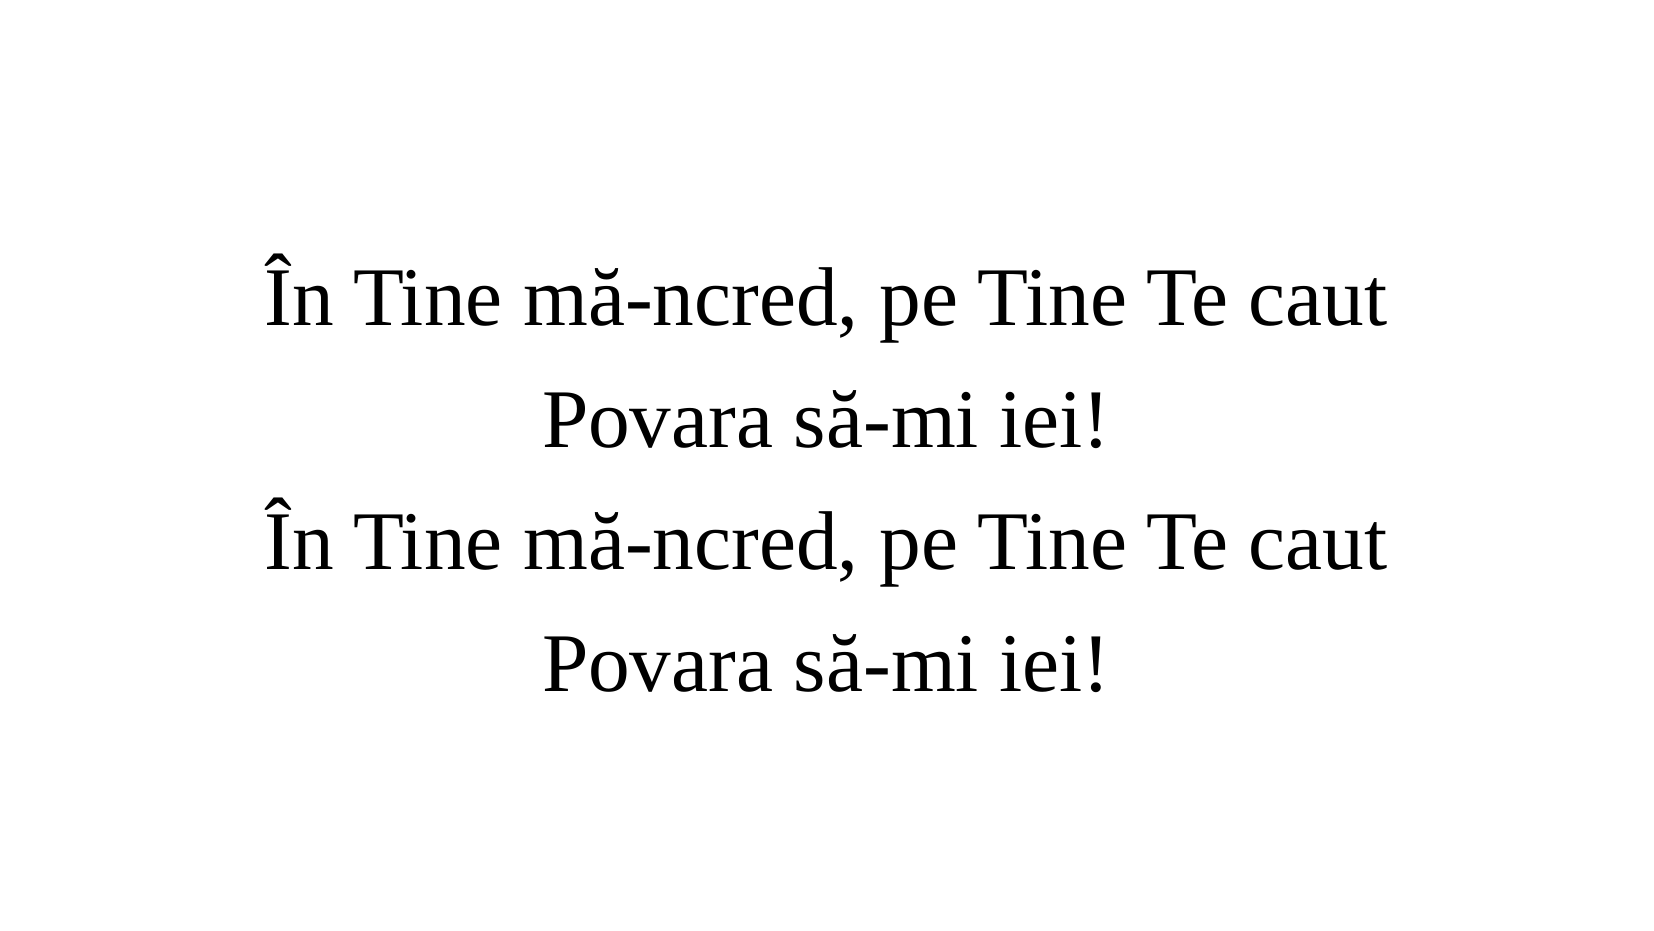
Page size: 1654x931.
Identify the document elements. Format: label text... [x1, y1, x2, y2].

subtitle În Tine mă-ncred, pe Tine Te caut Povara să-mi iei! În Tine mă-ncred, pe Tine Te caut Povara să-mi iei! [118, 238, 1536, 712]
